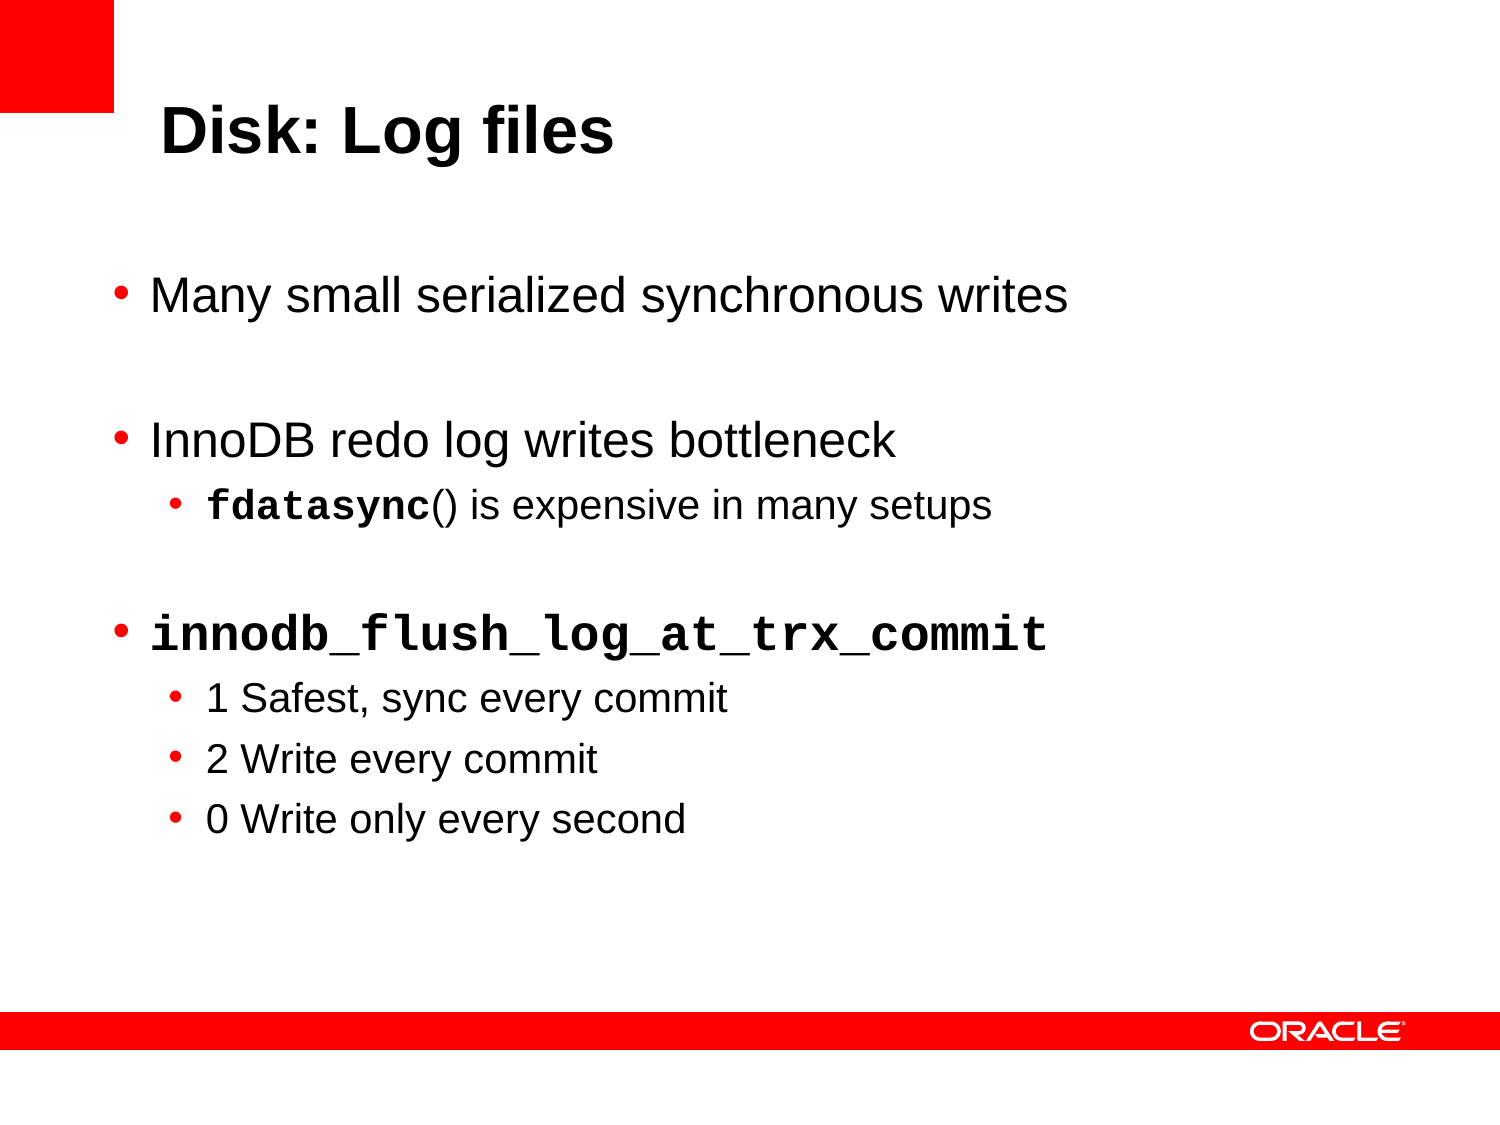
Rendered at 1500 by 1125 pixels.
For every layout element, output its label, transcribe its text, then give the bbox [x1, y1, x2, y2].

list Many small serialized synchronous writes InnoDB redo log writes bottleneck fdatasync() is expensive in many setups innodb_flush_log_at_trx_commit 1 Safest, sync every commit 2 Write every commit 0 Write only every second [112, 262, 1349, 975]
picture [0, 1012, 1500, 1050]
title Disk: Log files [145, 49, 1390, 205]
picture [0, 0, 114, 113]
